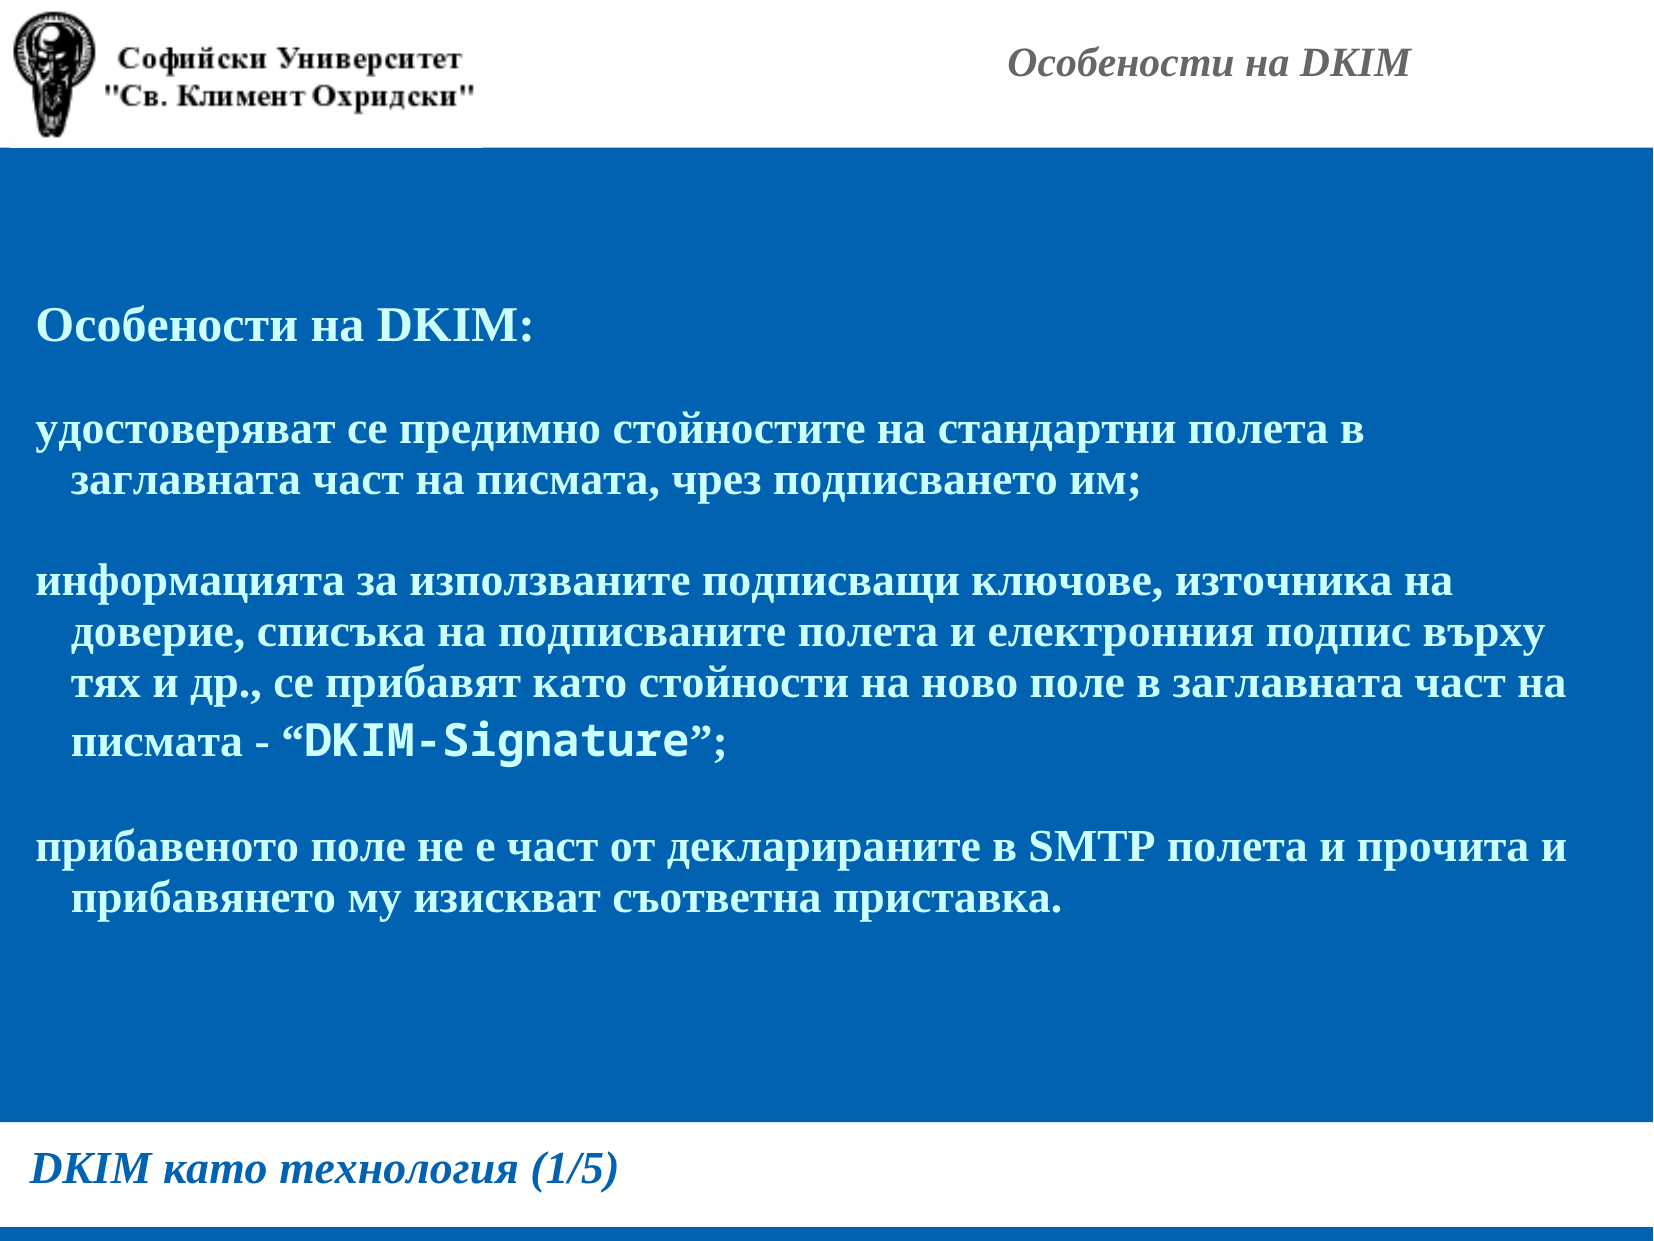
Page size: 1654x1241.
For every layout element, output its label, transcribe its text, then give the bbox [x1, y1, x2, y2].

title Особености на DKIM [767, 2, 1652, 121]
picture [10, 0, 482, 148]
text_box DKIM като технология (1/5) [29, 1143, 633, 1211]
text_box Особености на DKIM: удостоверяват се предимно стойностите на стандартни полета в заглавната част на писмата, чрез подписването им; информацията за използваните подписващи ключове, източника на доверие, списъка на подписваните полета и електронния подпис върху тях и др., се прибавят като стойности на ново поле в заглавната част на писмата - “DKIM-Signature”; прибавеното поле не е част от декларираните в SMTP полета и прочита и прибавянето му изискват съответна приставка. [0, 147, 1653, 1123]
